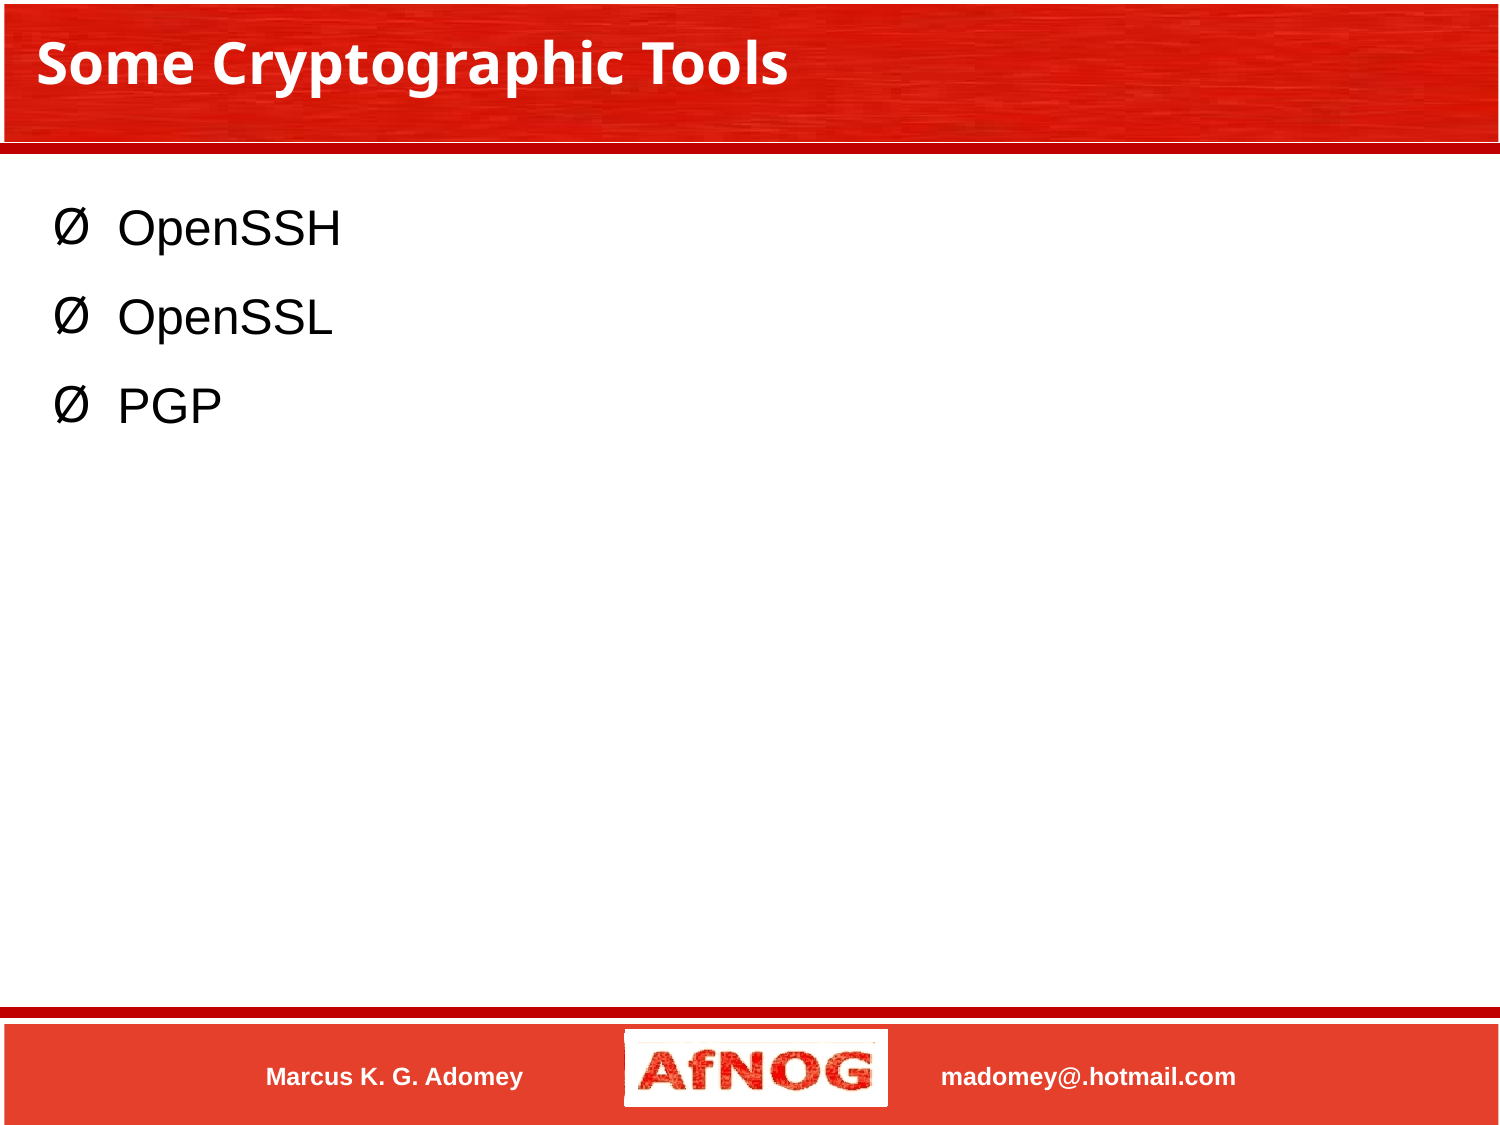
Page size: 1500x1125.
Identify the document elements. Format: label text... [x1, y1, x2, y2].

text_box Some Cryptographic Tools [21, 24, 1409, 106]
text_box OpenSSH OpenSSL PGP [37, 187, 813, 445]
